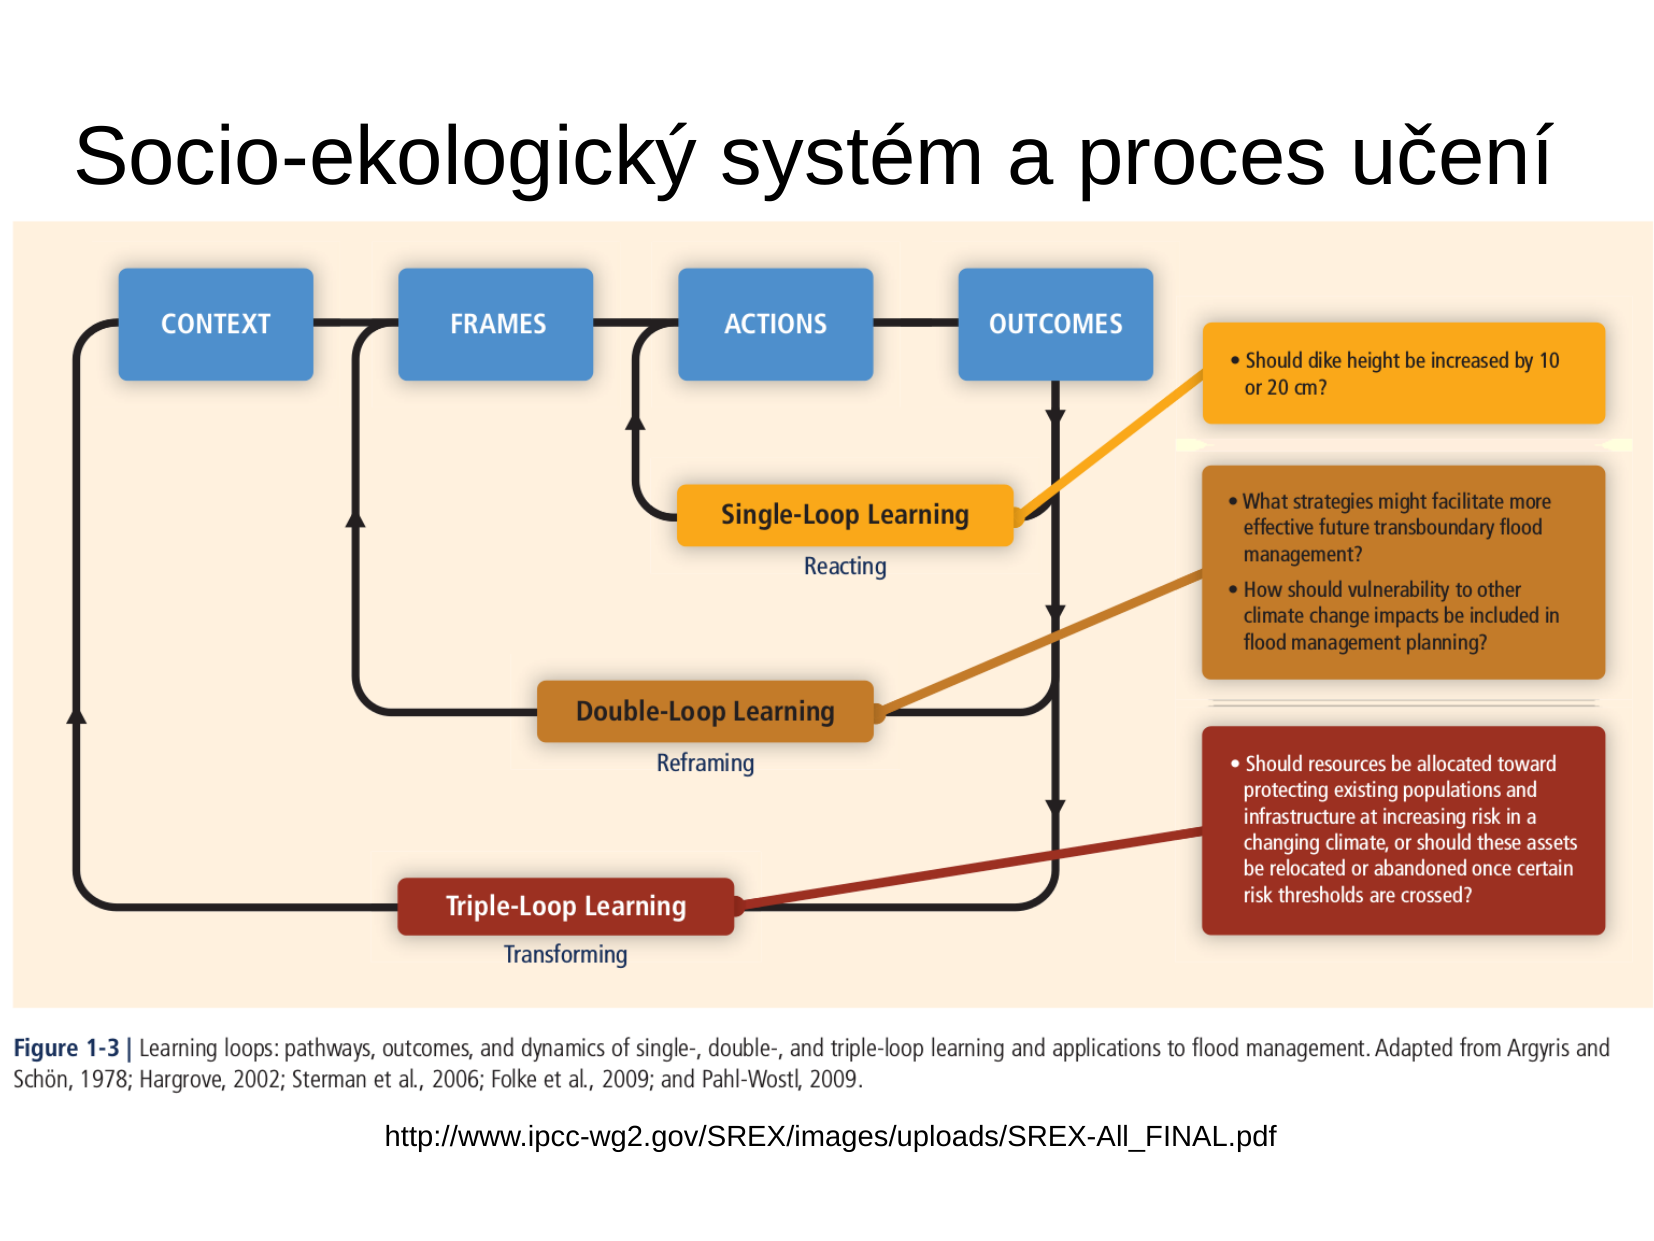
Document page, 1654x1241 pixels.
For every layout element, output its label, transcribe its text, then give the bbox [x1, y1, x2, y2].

picture [7, 215, 1654, 1096]
text_box http://www.ipcc-wg2.gov/SREX/images/uploads/SREX-All_FINAL.pdf [245, 1112, 1418, 1170]
title Socio-ekologický systém a proces učení [35, 49, 1619, 215]
